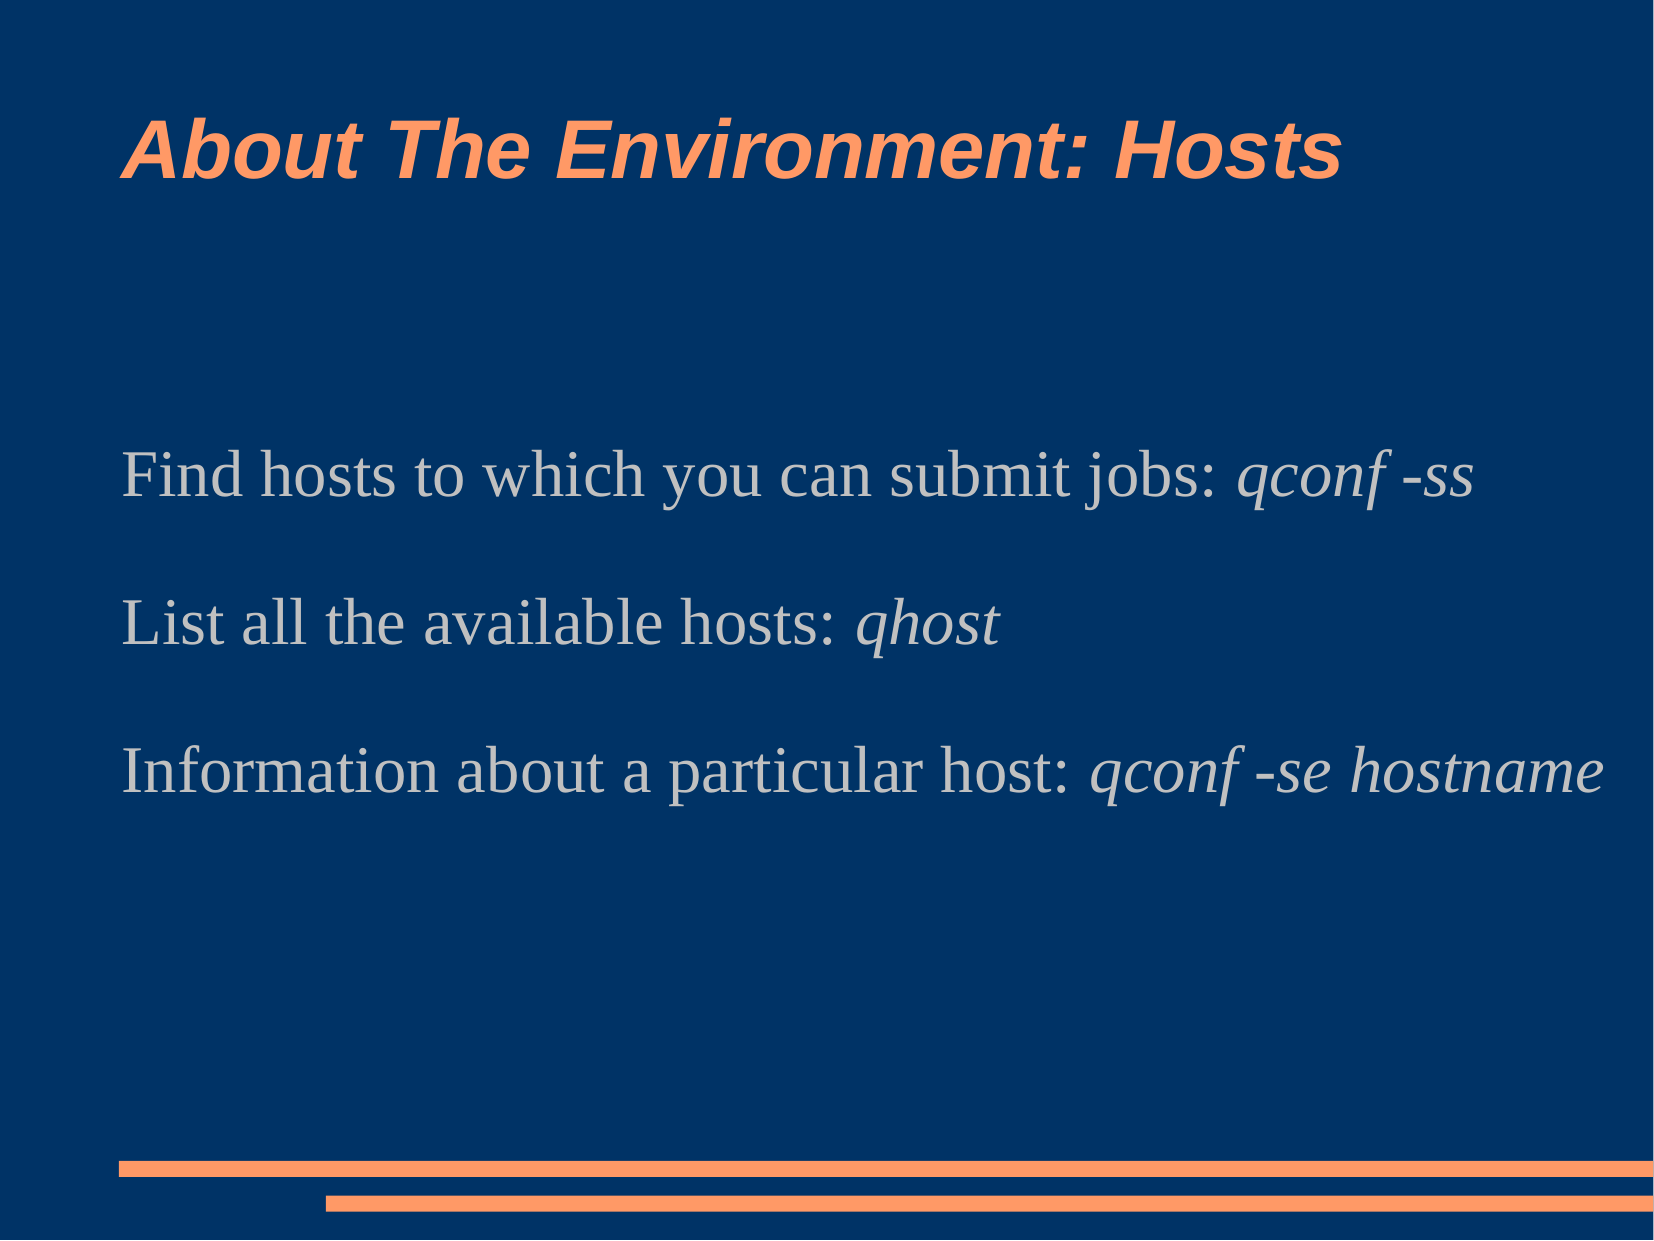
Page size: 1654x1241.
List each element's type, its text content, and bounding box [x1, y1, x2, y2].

title About The Environment: Hosts [121, 46, 1534, 254]
subtitle Find hosts to which you can submit jobs: qconf -ss List all the available hosts: qhost Information about a particular host: qconf -se hostname [121, 300, 1613, 945]
